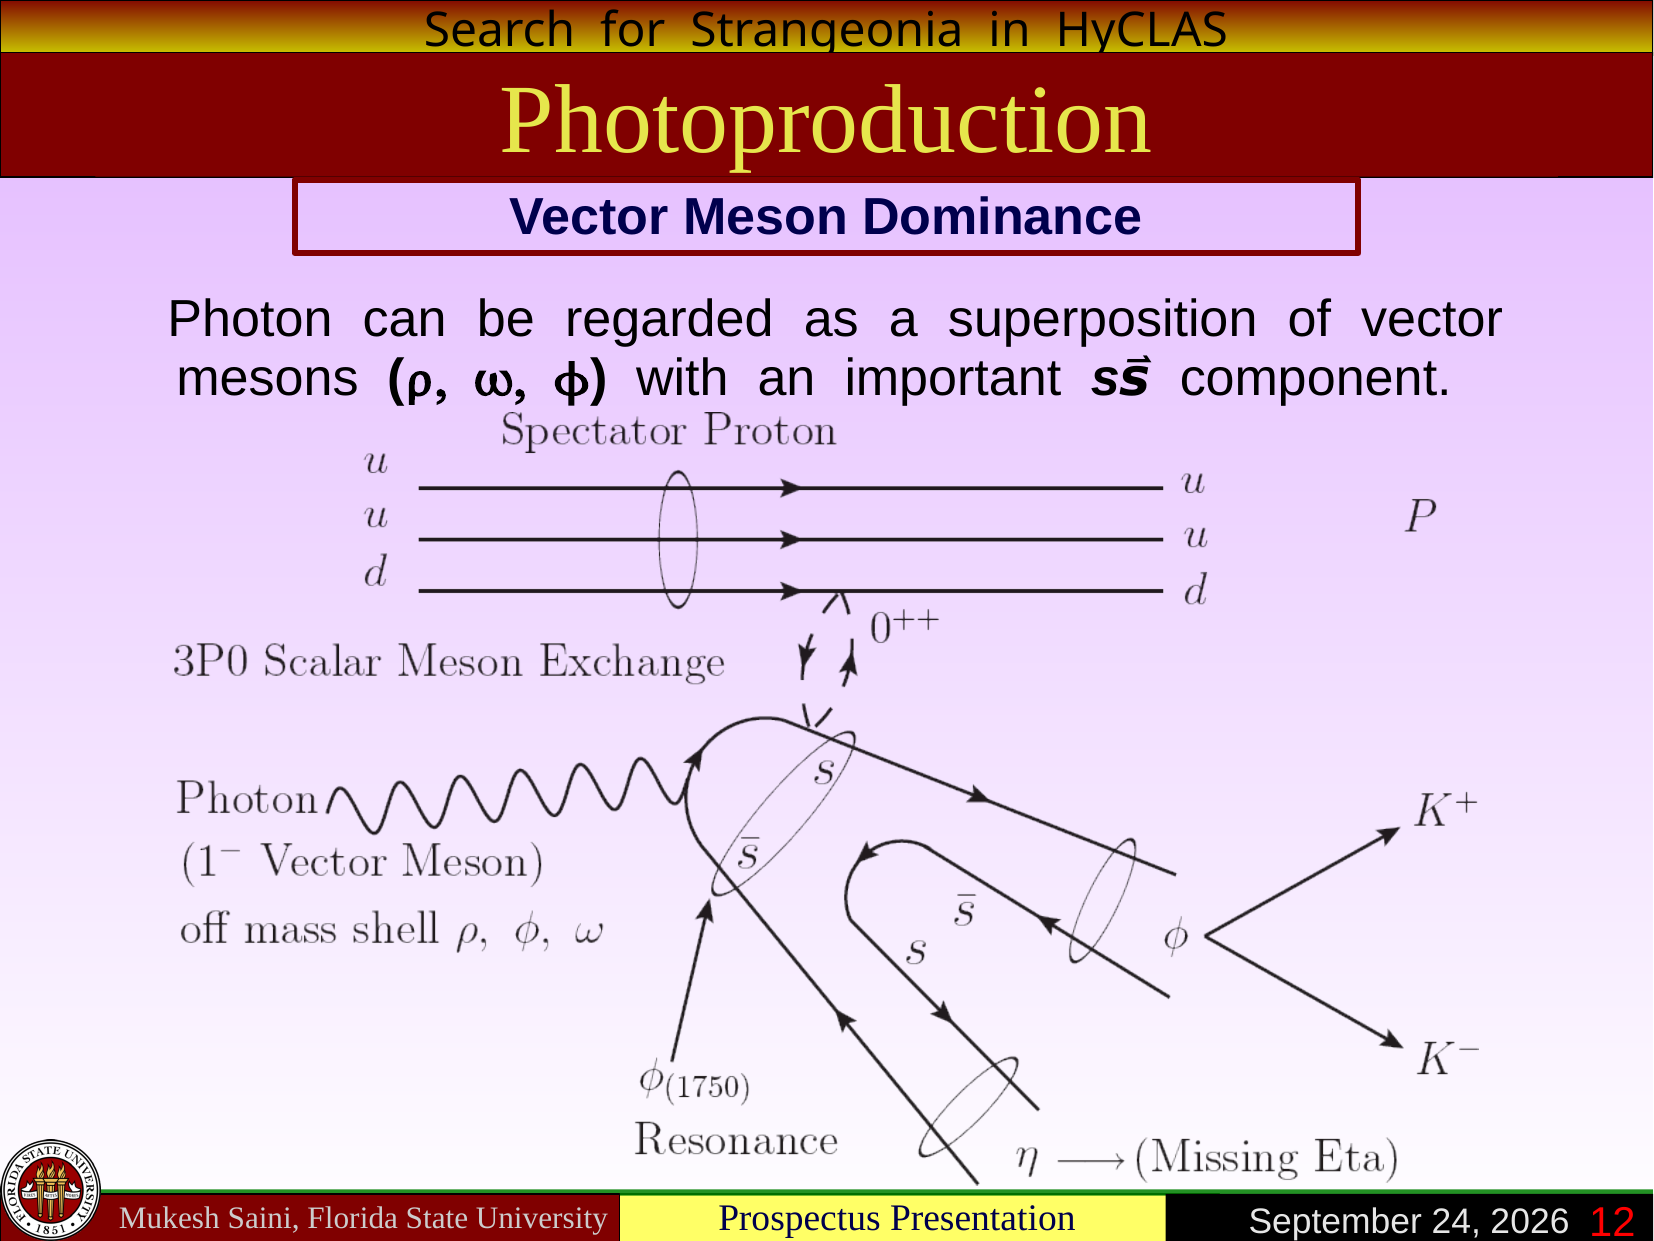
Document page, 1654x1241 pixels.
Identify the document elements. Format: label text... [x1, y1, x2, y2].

text_box Vector Meson Dominance [294, 179, 1359, 254]
text_box Photon can be regarded as a superposition of vector mesons (  ) with an important ss⃑ component. [103, 282, 1550, 432]
picture [0, 1139, 101, 1241]
picture [174, 412, 1479, 1186]
title Photoproduction [95, 61, 1558, 177]
